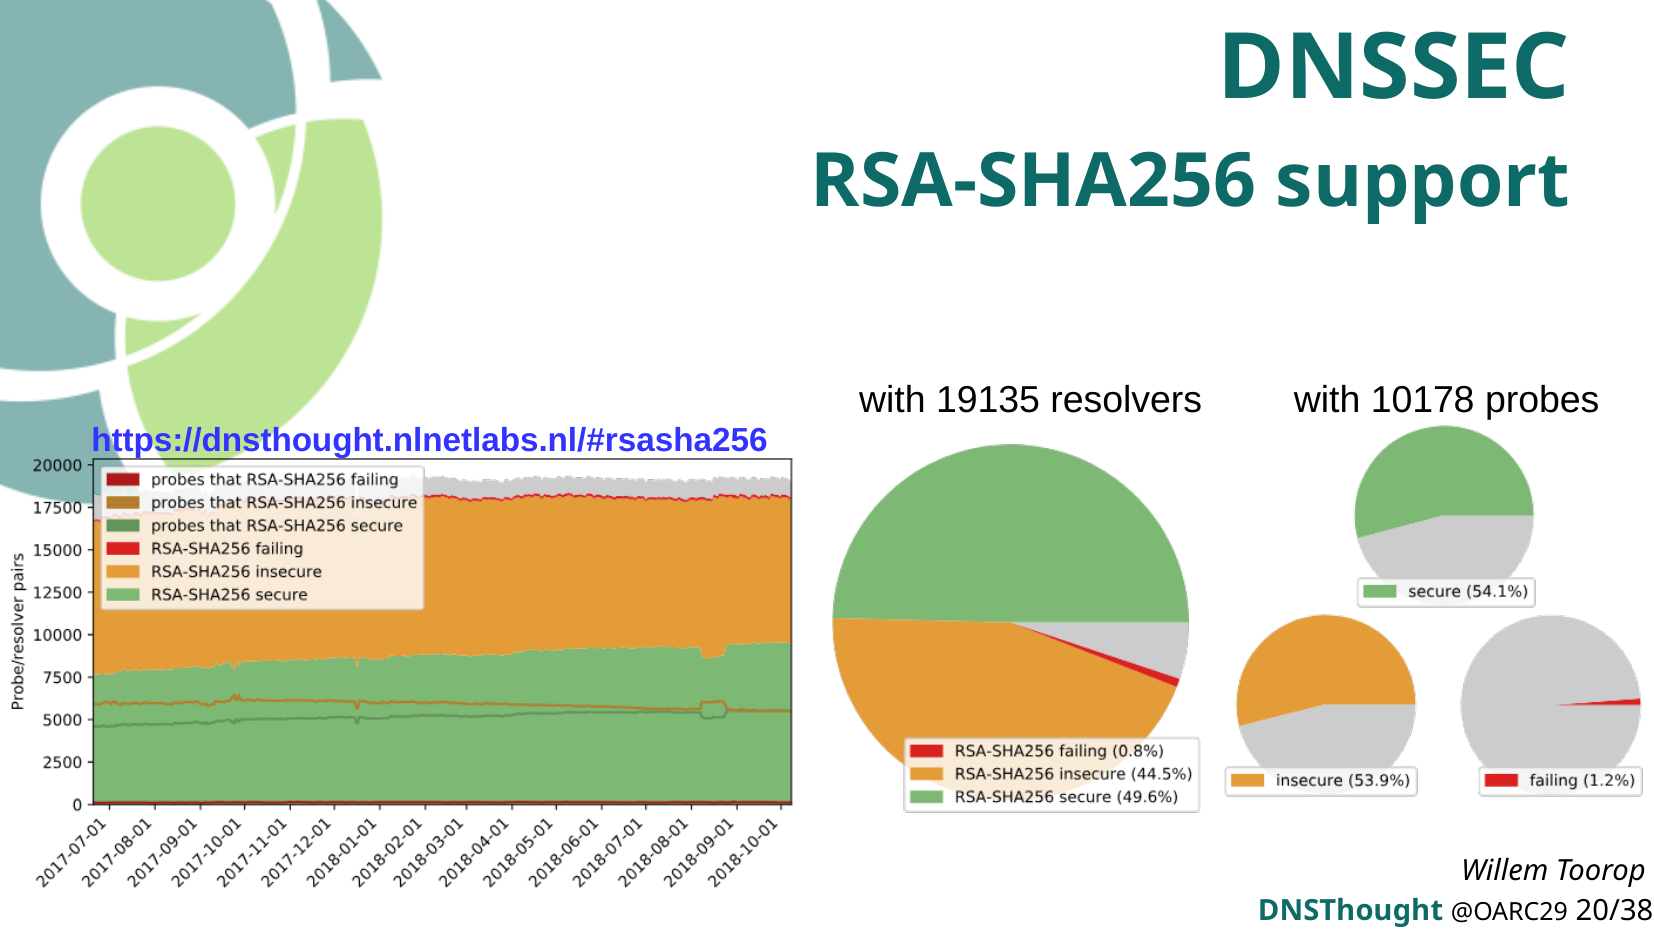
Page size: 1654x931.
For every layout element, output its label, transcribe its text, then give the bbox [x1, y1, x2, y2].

text_box with 19135 resolvers [844, 370, 1306, 465]
text_box with 10178 probes [1279, 371, 1654, 466]
title DNSSEC RSA-SHA256 support [82, 18, 1571, 212]
text_box https://dnsthought.nlnetlabs.nl/#rsasha256 [76, 413, 1128, 460]
picture [0, 0, 1654, 902]
